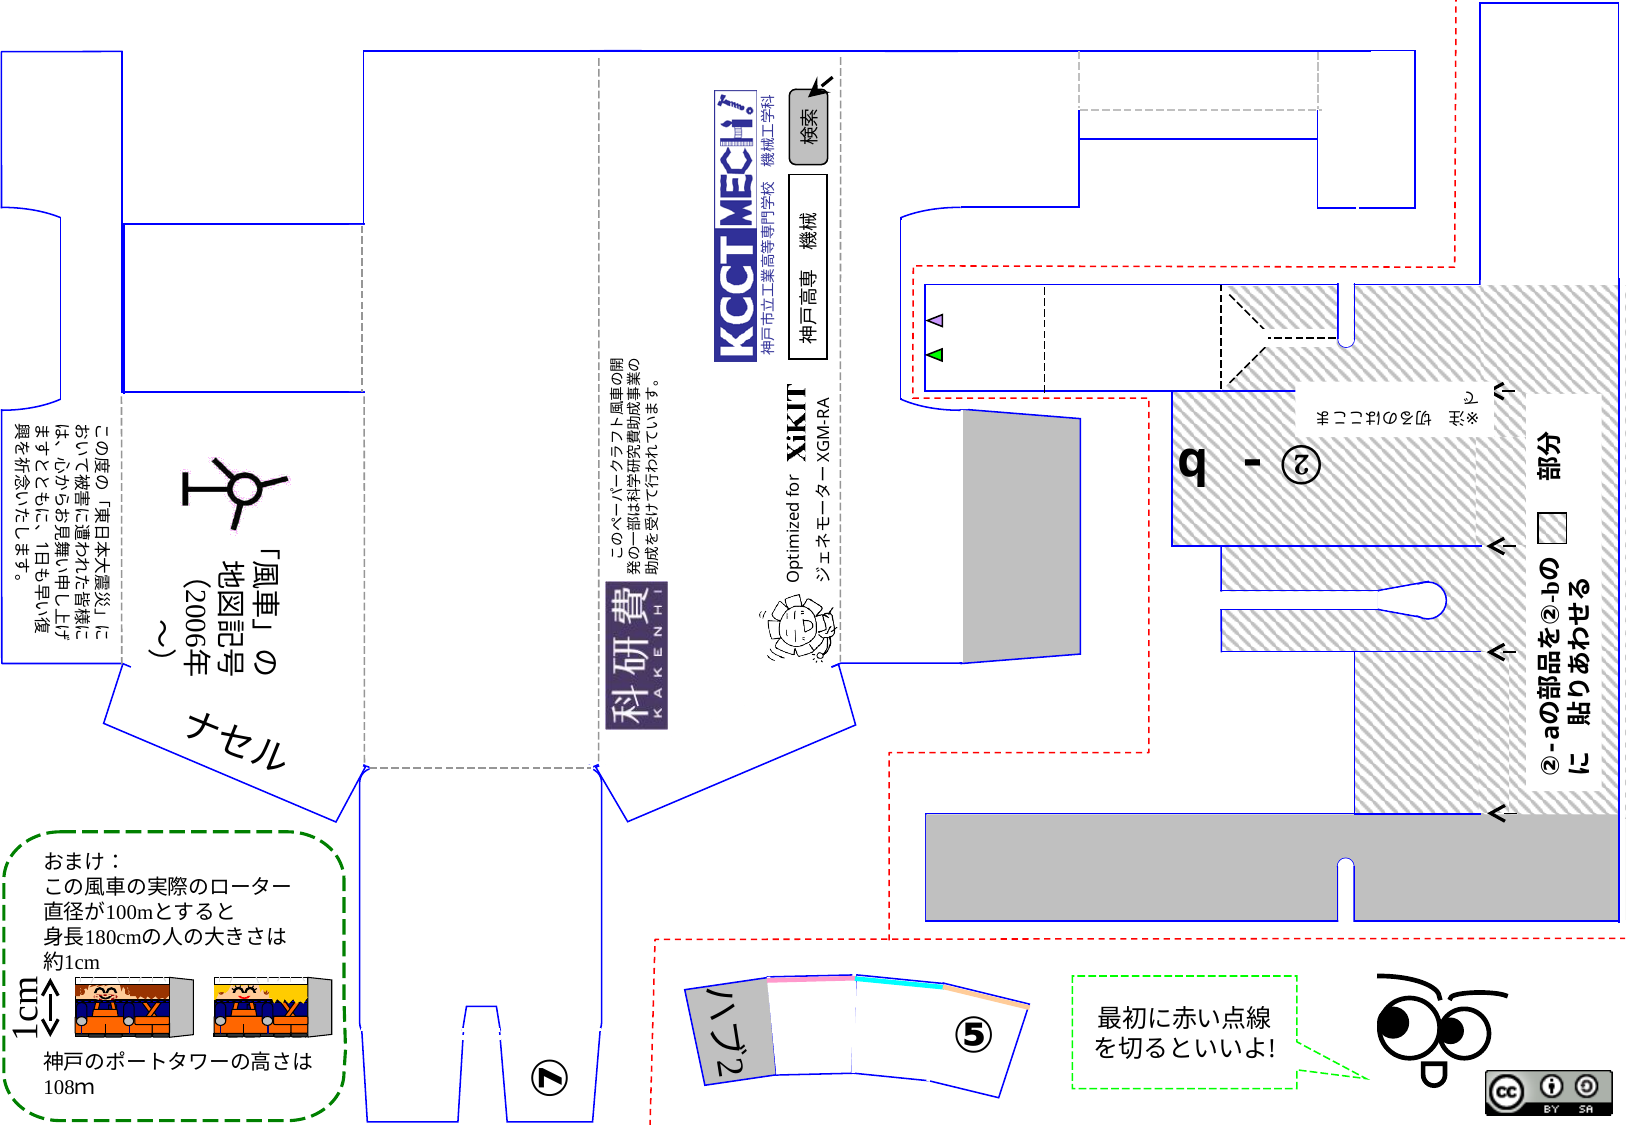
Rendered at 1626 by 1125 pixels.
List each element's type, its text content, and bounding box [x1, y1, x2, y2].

picture [174, 435, 293, 505]
text_box [0, 51, 1356, 1030]
text_box [1, 411, 111, 664]
picture [1485, 1070, 1613, 1116]
picture [714, 90, 751, 362]
text_box [122, 48, 604, 223]
text_box [750, 977, 778, 1077]
text_box ハブ2 [685, 951, 769, 1110]
text_box ナセル [89, 658, 386, 825]
text_box [1439, 1019, 1462, 1042]
picture [756, 592, 840, 665]
text_box [684, 988, 703, 1077]
text_box [1379, 1008, 1407, 1037]
picture [605, 591, 668, 730]
text_box ② - b [1149, 431, 1352, 508]
text_box [925, 2, 1626, 971]
text_box この度の「東日本大震災」において被害に遭われた皆様には、心からお見舞い申し上げますとともに、1日も早い復興を祈念いたします。 [5, 409, 121, 658]
text_box このペーパークラフト風車の開発の一部は科学研究費助成事業の助成を受けて行われています。 [600, 337, 668, 591]
text_box 「風車」の 地図記号 （2006年～） [137, 505, 293, 693]
text_box 最初に赤い点線を切るといいよ! [1072, 976, 1367, 1089]
text_box 神戸市立工業高等専門学校 機械工学科 [751, 79, 785, 371]
text_box [1016, 1000, 1030, 1005]
text_box [361, 1031, 509, 1122]
text_box [585, 1031, 601, 1122]
text_box [857, 974, 993, 995]
text_box [930, 1071, 1008, 1098]
picture [783, 380, 806, 467]
text_box ⑤ [992, 995, 1016, 1001]
text_box ⑤ [932, 995, 1016, 1071]
text_box [944, 990, 962, 995]
text_box [772, 981, 940, 1081]
text_box [1359, 50, 1415, 208]
text_box Optimized for ジェネモーター XGM-RA [774, 350, 841, 592]
text_box 神戸高専 機械 [789, 174, 828, 360]
text_box おまけ： この風車の実際のローター 直径が100mとすると 身長180cmの人の大きさは 約1cm 神戸のポートタワーの高さは 108ｍ [28, 840, 329, 1107]
text_box ⑦ [509, 1026, 585, 1125]
text_box [1172, 392, 1295, 431]
text_box ※注 切るのはここまで [1295, 381, 1494, 438]
text_box [1016, 1008, 1028, 1045]
text_box 検索 [789, 89, 828, 165]
text_box 1cm [0, 961, 53, 1056]
text_box ②-aの部品を②-bの 部分に 貼りあわせる [1526, 393, 1602, 792]
text_box [103, 720, 340, 822]
